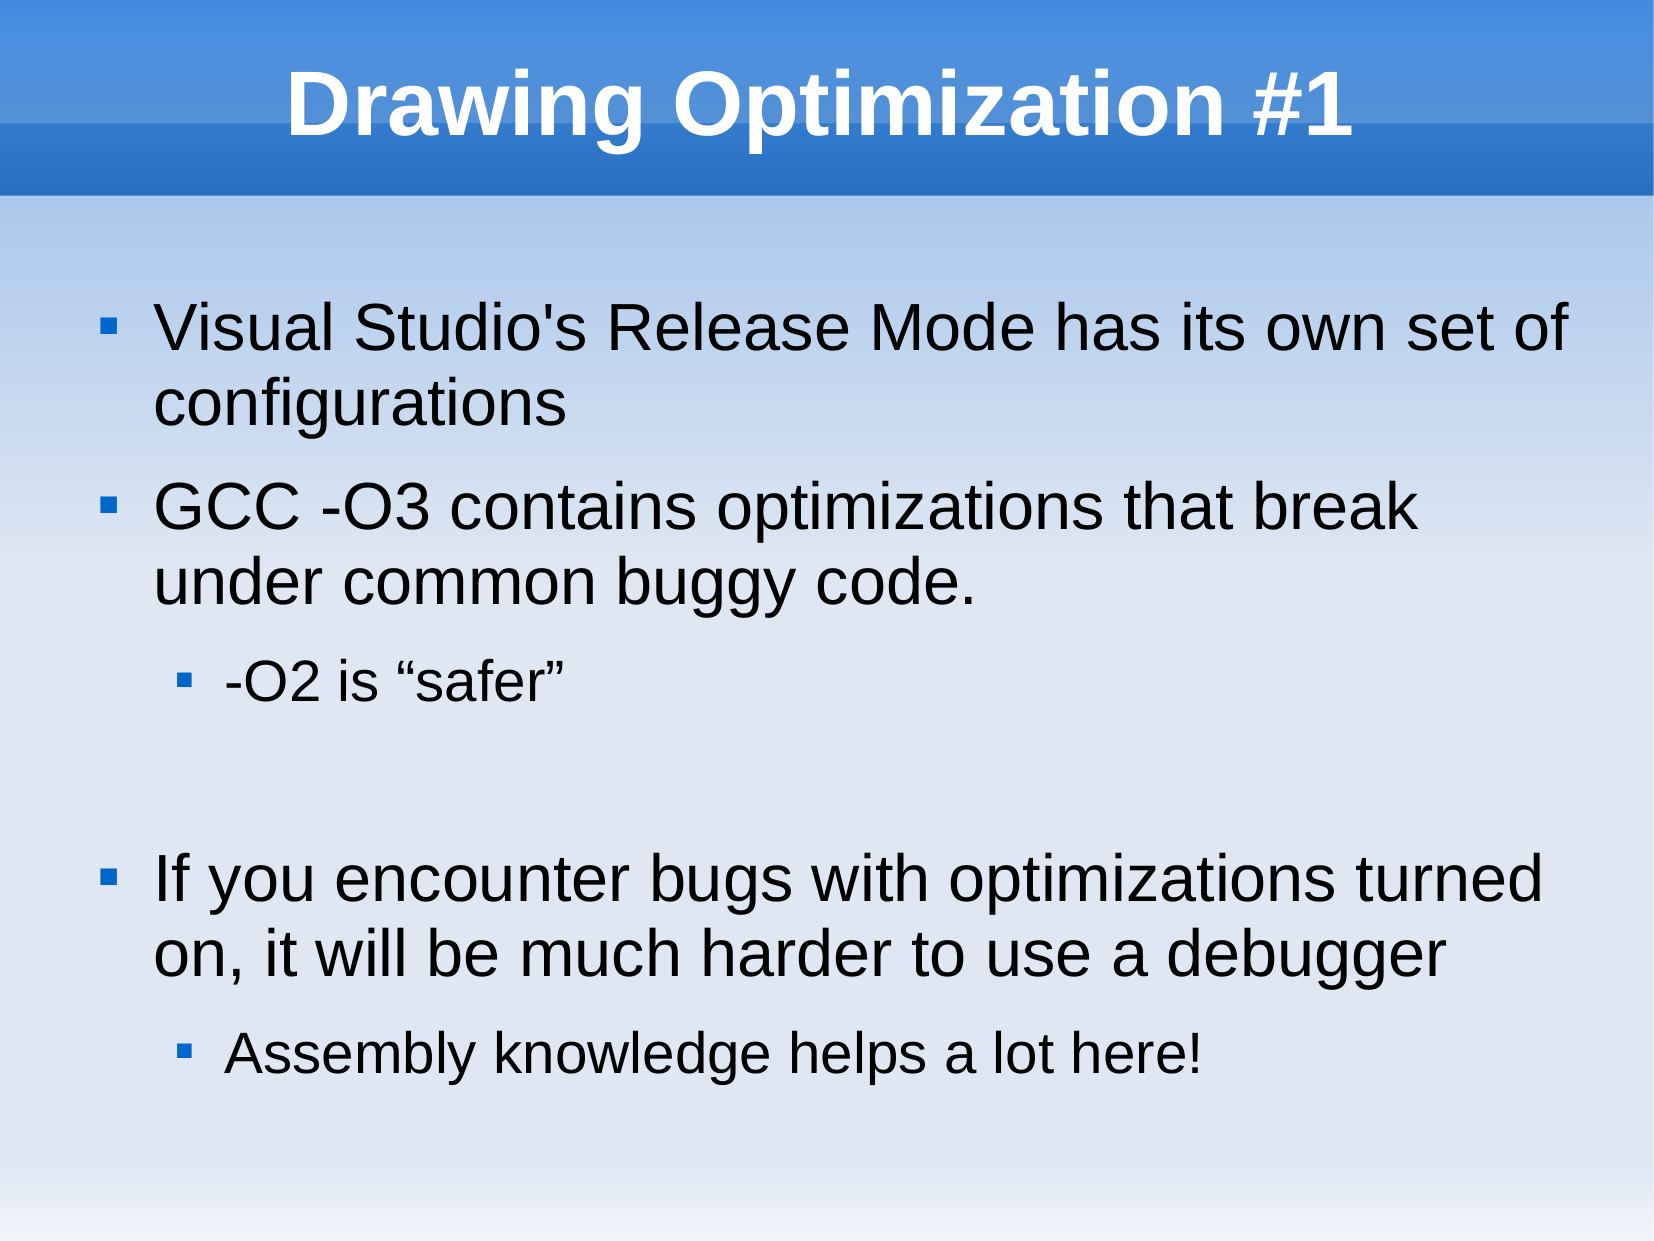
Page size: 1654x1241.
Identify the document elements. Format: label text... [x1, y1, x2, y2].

list Visual Studio's Release Mode has its own set of configurations GCC -O3 contains optimizations that break under common buggy code. -O2 is “safer” If you encounter bugs with optimizations turned on, it will be much harder to use a debugger Assembly knowledge helps a lot here! [82, 290, 1571, 1109]
title Drawing Optimization #1 [76, 0, 1565, 208]
picture [0, 0, 1654, 1241]
